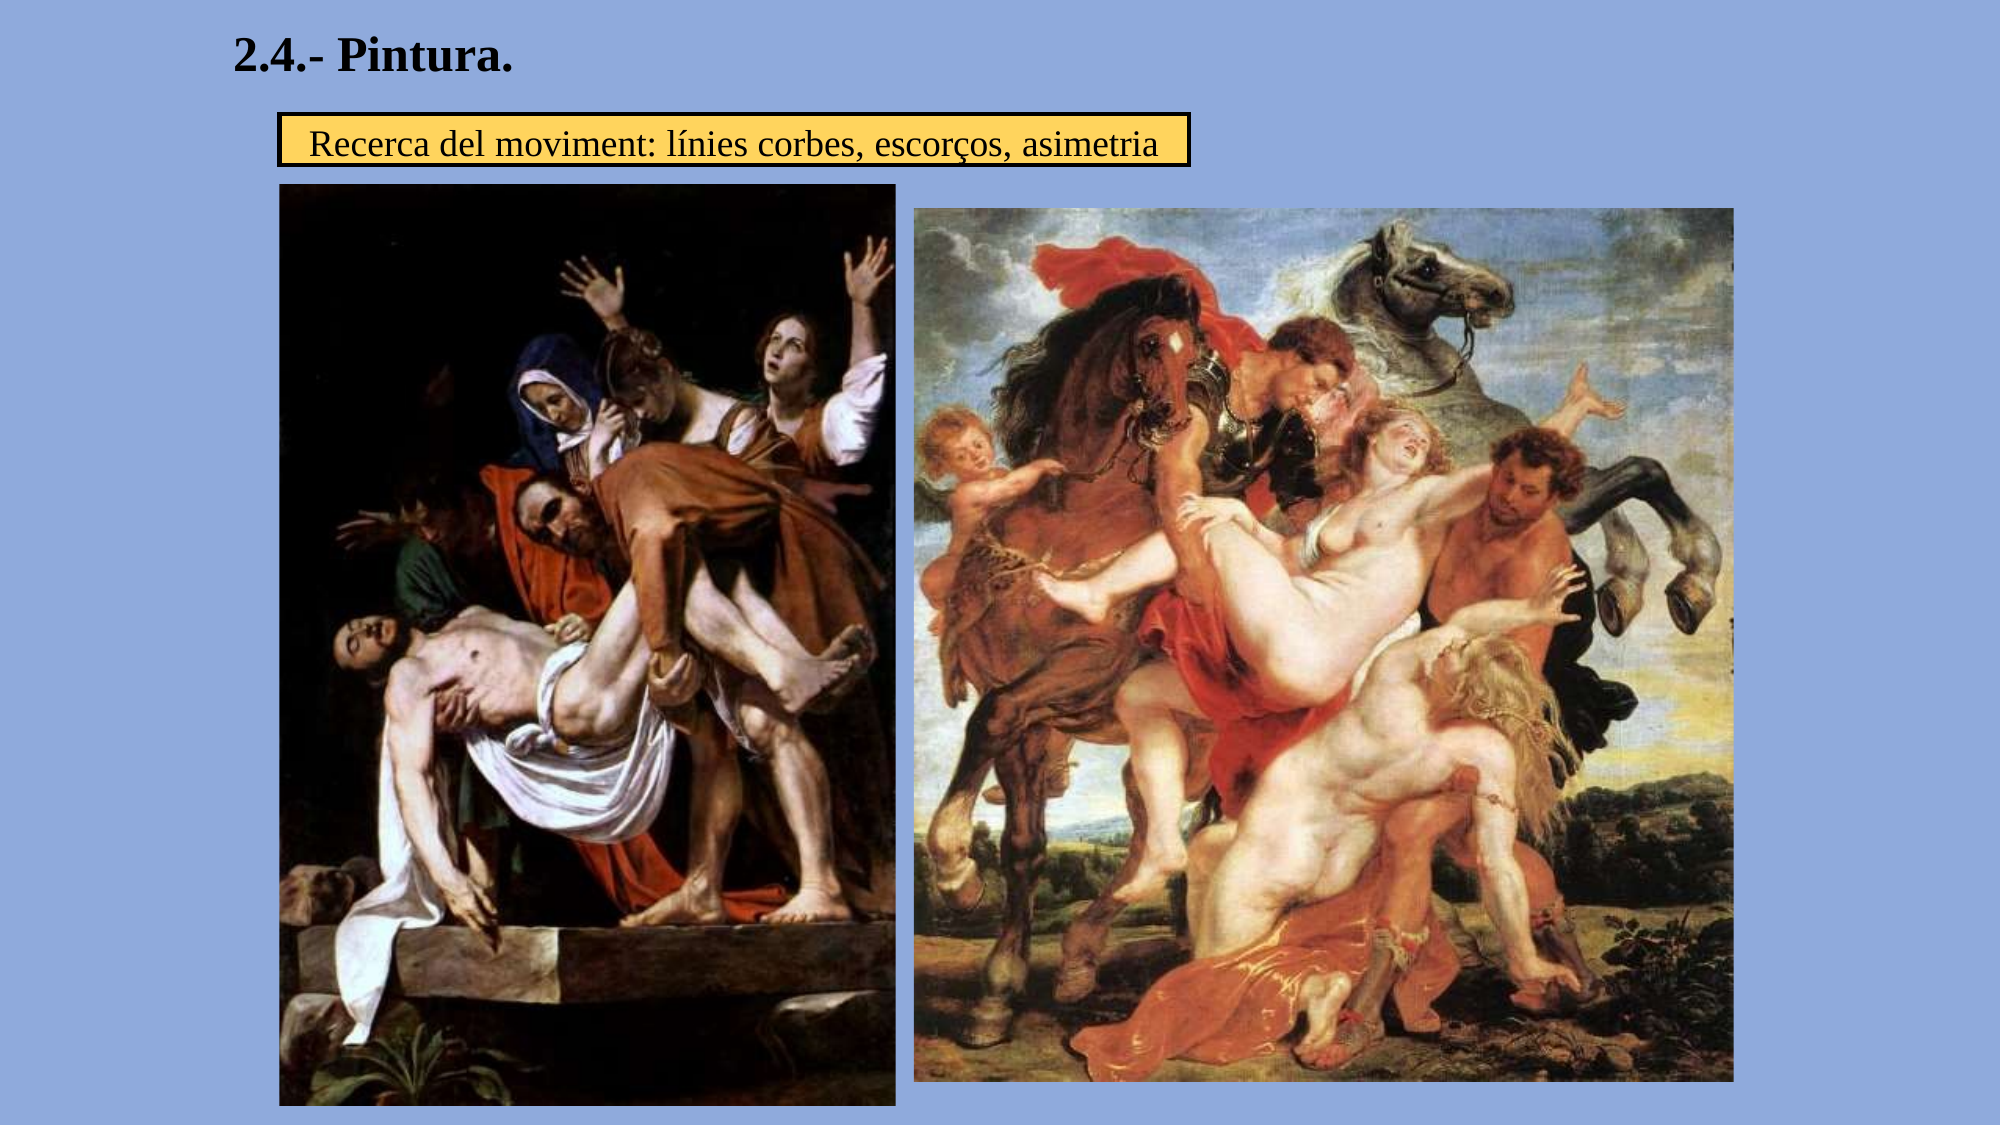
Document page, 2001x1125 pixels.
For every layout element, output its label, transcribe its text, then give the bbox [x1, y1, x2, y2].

text_box Recerca del moviment: línies corbes, escorços, asimetria [279, 113, 1190, 165]
text_box [279, 184, 896, 1106]
title 2.4.- Pintura. [229, 19, 1062, 82]
text_box [914, 208, 1734, 1082]
